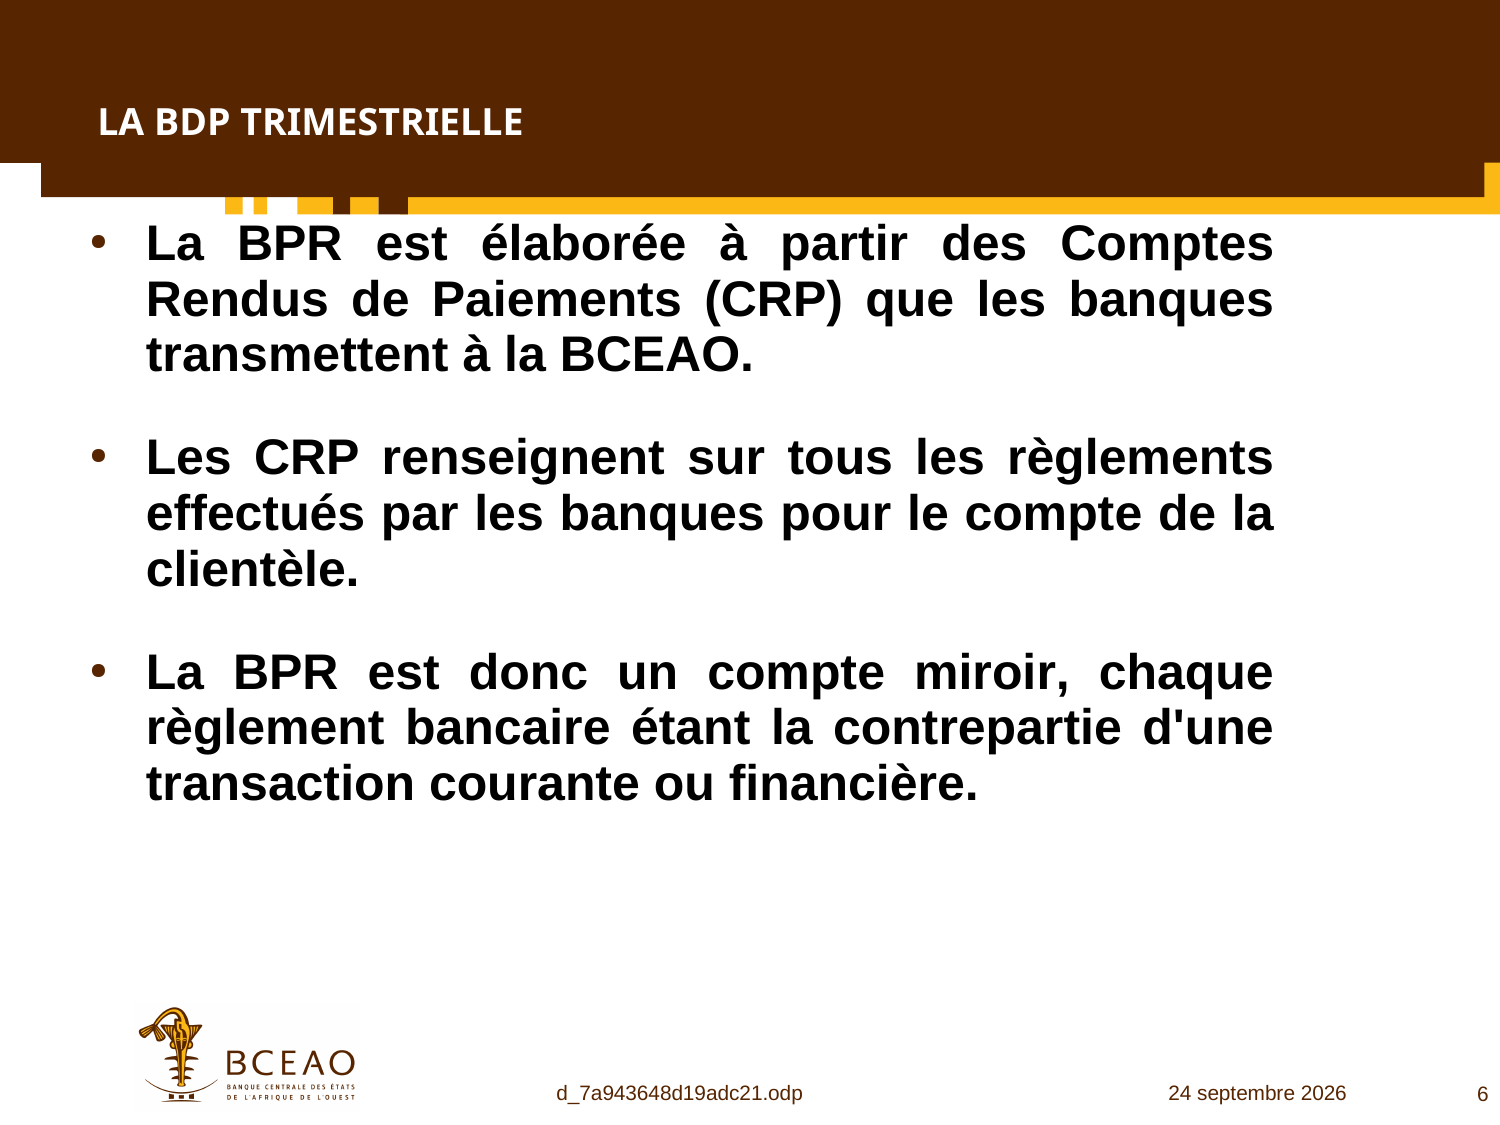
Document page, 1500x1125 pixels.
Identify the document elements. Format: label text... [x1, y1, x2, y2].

list La BPR est élaborée à partir des Comptes Rendus de Paiements (CRP) que les banques transmettent à la BCEAO. Les CRP renseignent sur tous les règlements effectués par les banques pour le compte de la clientèle. La BPR est donc un compte miroir, chaque règlement bancaire étant la contrepartie d'une transaction courante ou financière. [71, 215, 1354, 921]
picture [133, 1002, 360, 1111]
title LA BDP TRIMESTRIELLE [41, 69, 1485, 157]
